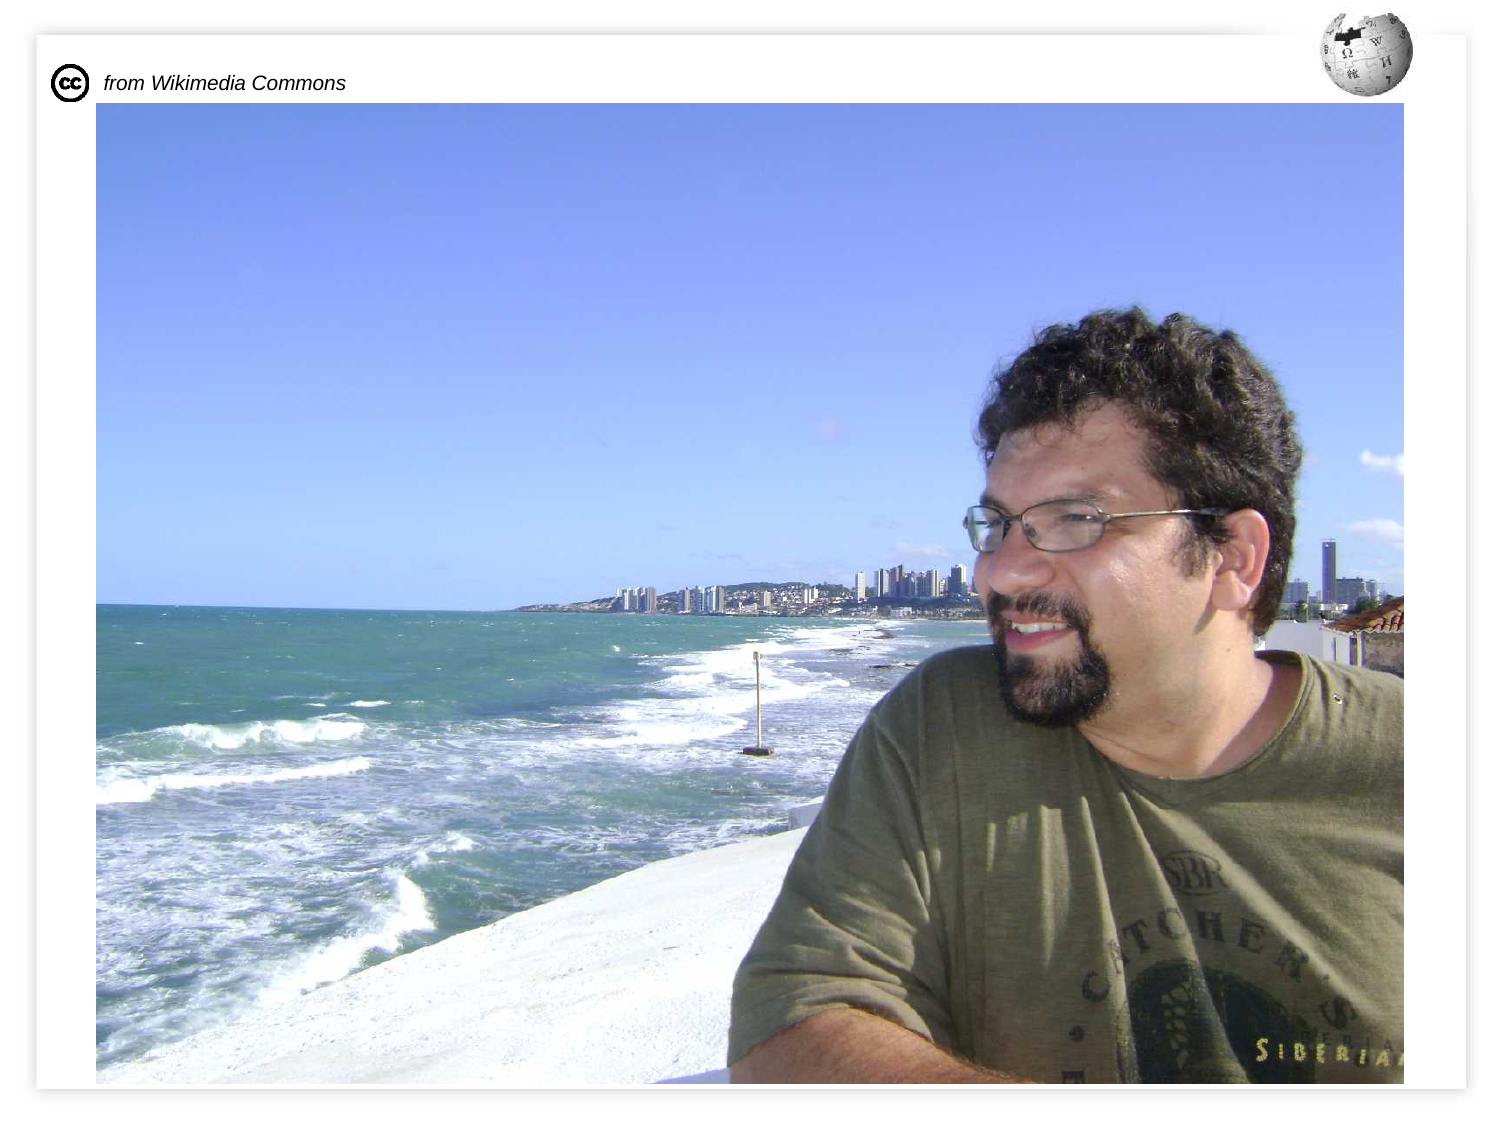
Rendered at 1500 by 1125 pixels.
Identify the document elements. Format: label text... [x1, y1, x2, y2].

text_box from Wikimedia Commons [88, 64, 427, 103]
picture [0, 0, 1500, 1125]
